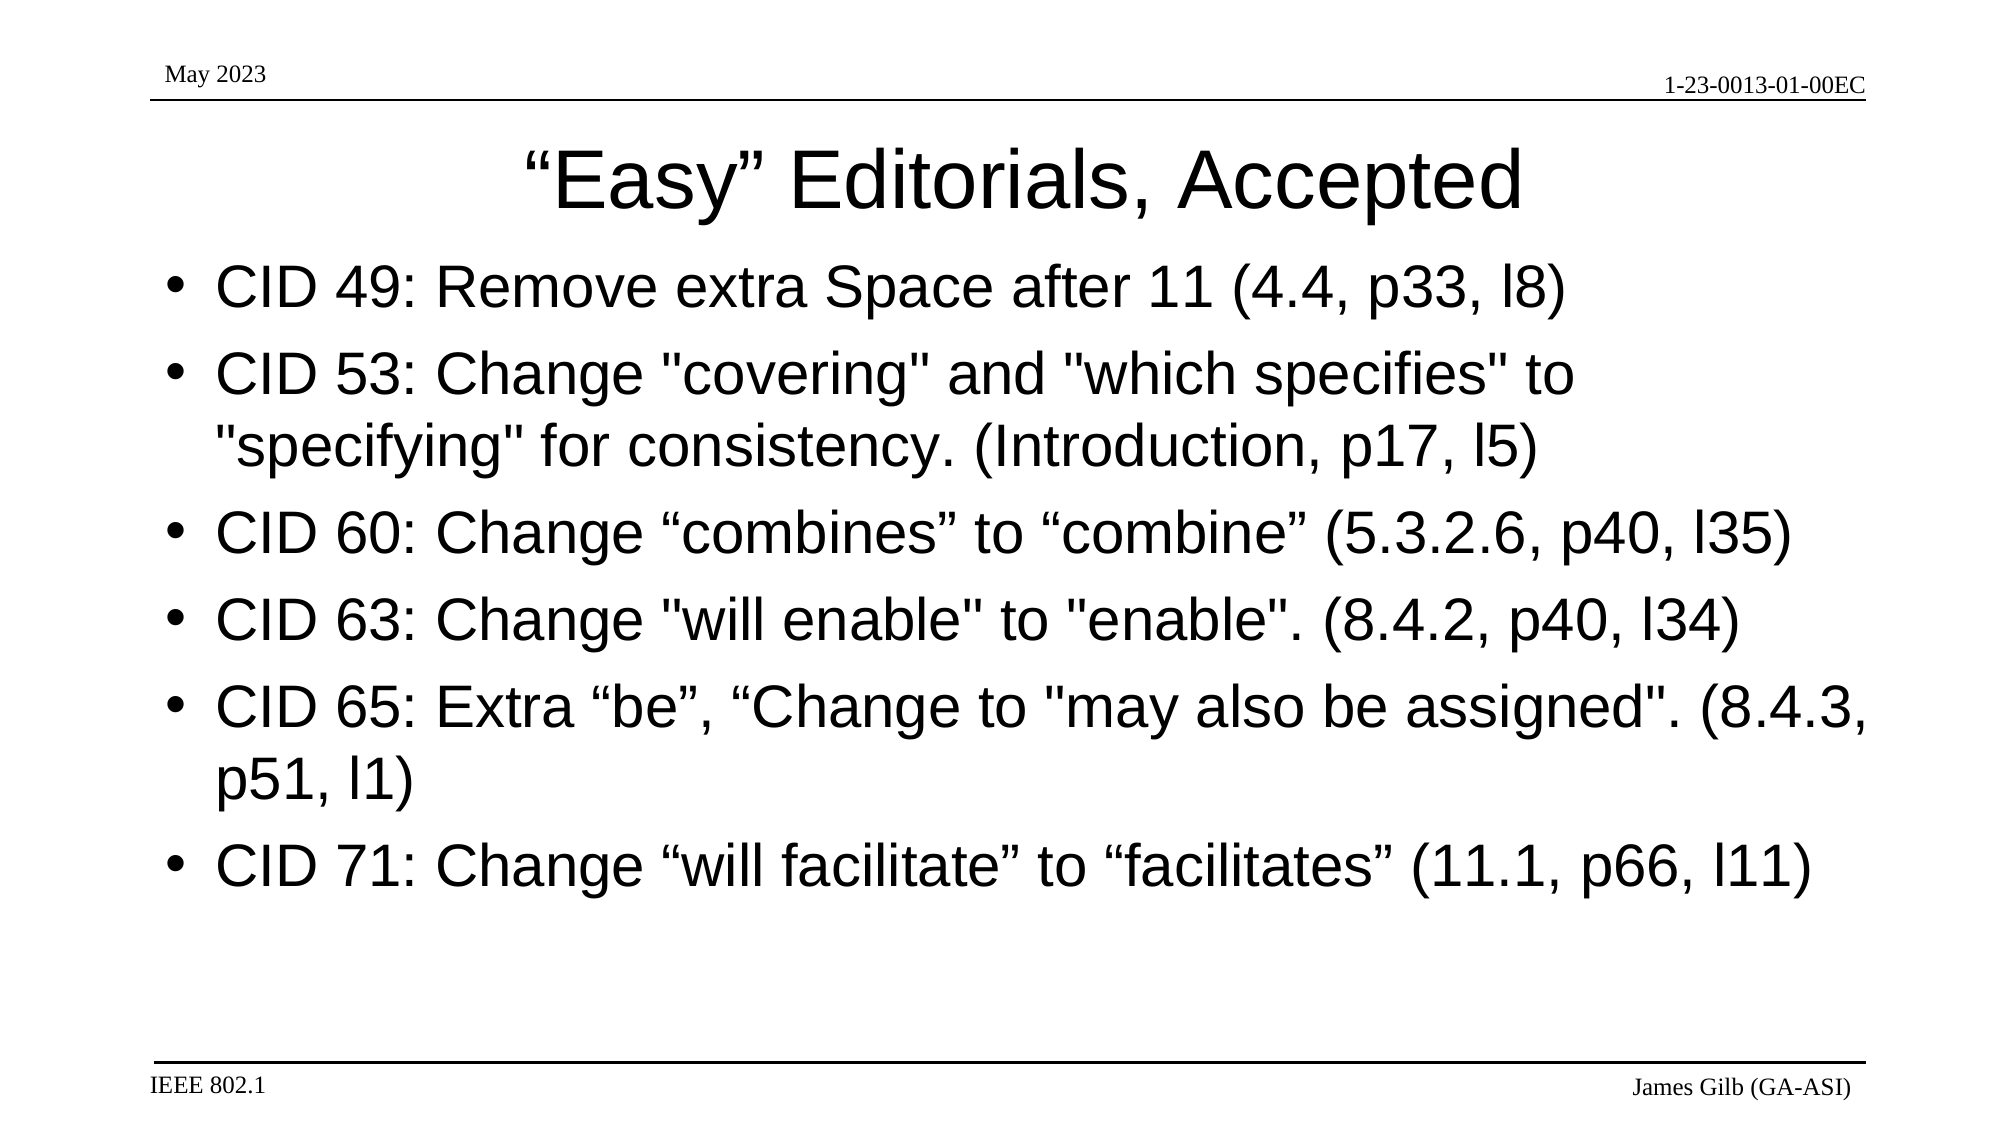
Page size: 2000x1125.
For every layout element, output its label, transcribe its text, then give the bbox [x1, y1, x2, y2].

title “Easy” Editorials, Accepted [150, 112, 1900, 238]
list CID 49: Remove extra Space after 11 (4.4, p33, l8) CID 53: Change "covering" and "which specifies" to "specifying" for consistency. (Introduction, p17, l5) CID 60: Change “combines” to “combine” (5.3.2.6, p40, l35) CID 63: Change "will enable" to "enable". (8.4.2, p40, l34) CID 65: Extra “be”, “Change to "may also be assigned". (8.4.3, p51, l1) CID 71: Change “will facilitate” to “facilitates” (11.1, p66, l11) [150, 239, 1900, 1051]
